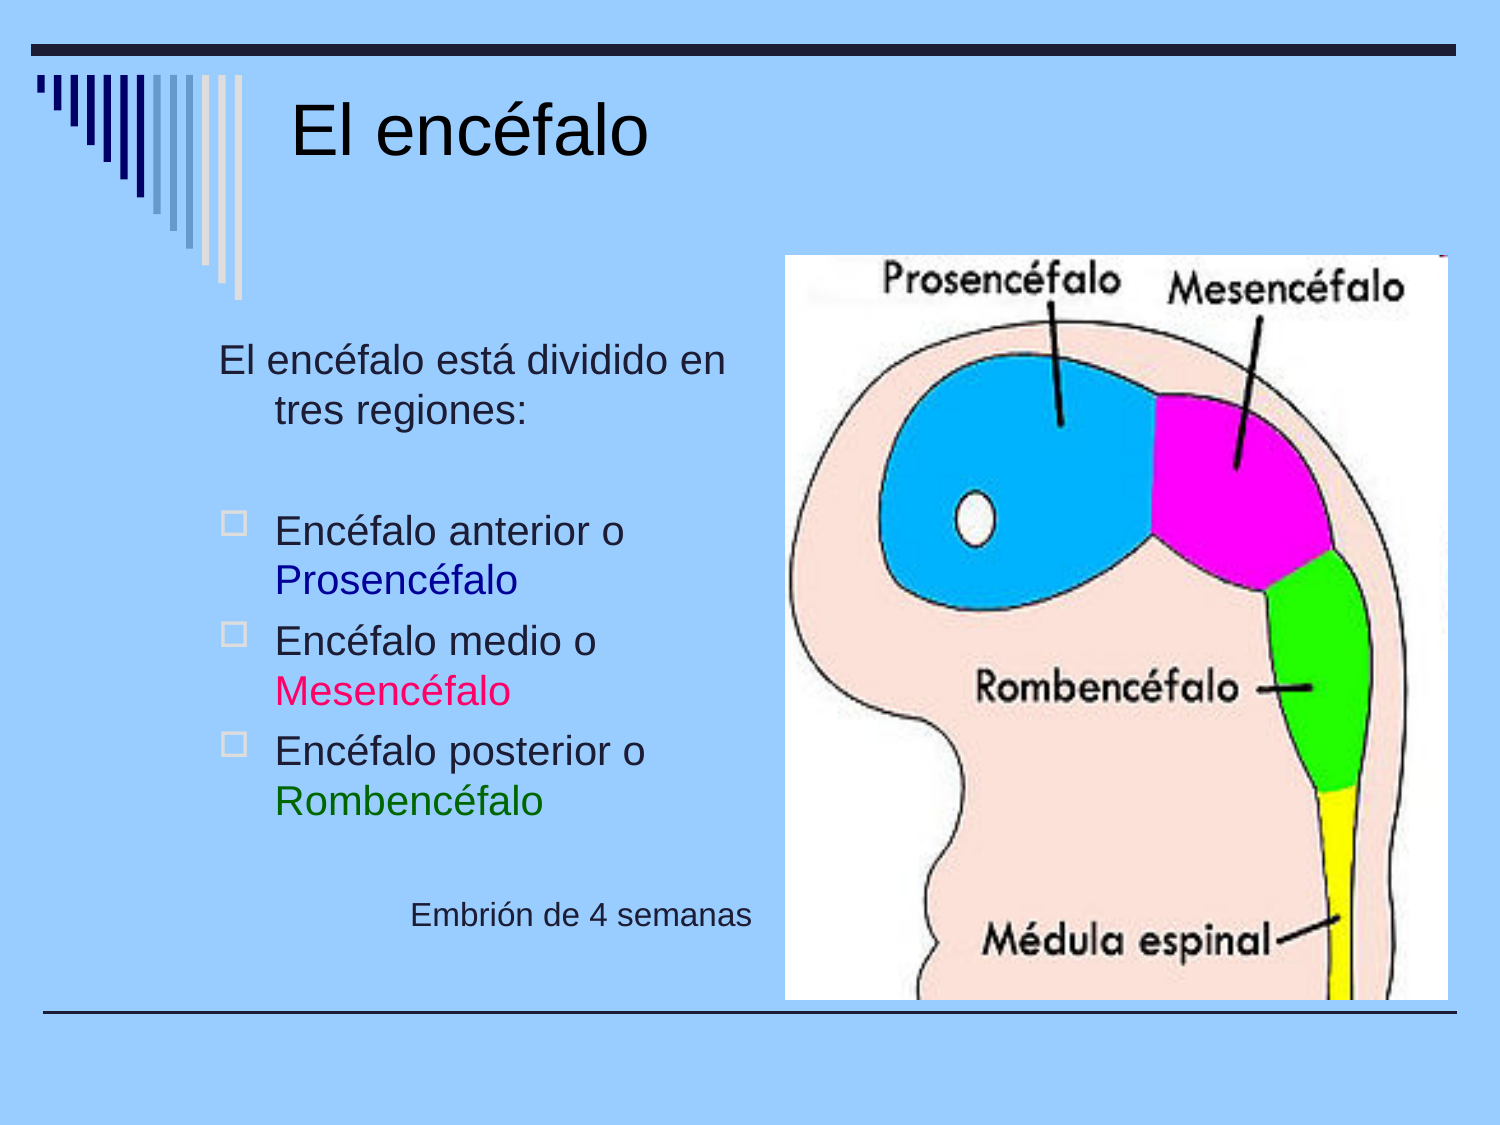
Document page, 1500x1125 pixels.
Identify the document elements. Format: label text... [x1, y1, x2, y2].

text_box [785, 255, 1448, 1000]
title El encéfalo [274, 75, 1425, 288]
list El encéfalo está dividido en tres regiones: Encéfalo anterior o Prosencéfalo Encéfalo medio o Mesencéfalo Encéfalo posterior o Rombencéfalo Embrión de 4 semanas [203, 324, 768, 1110]
